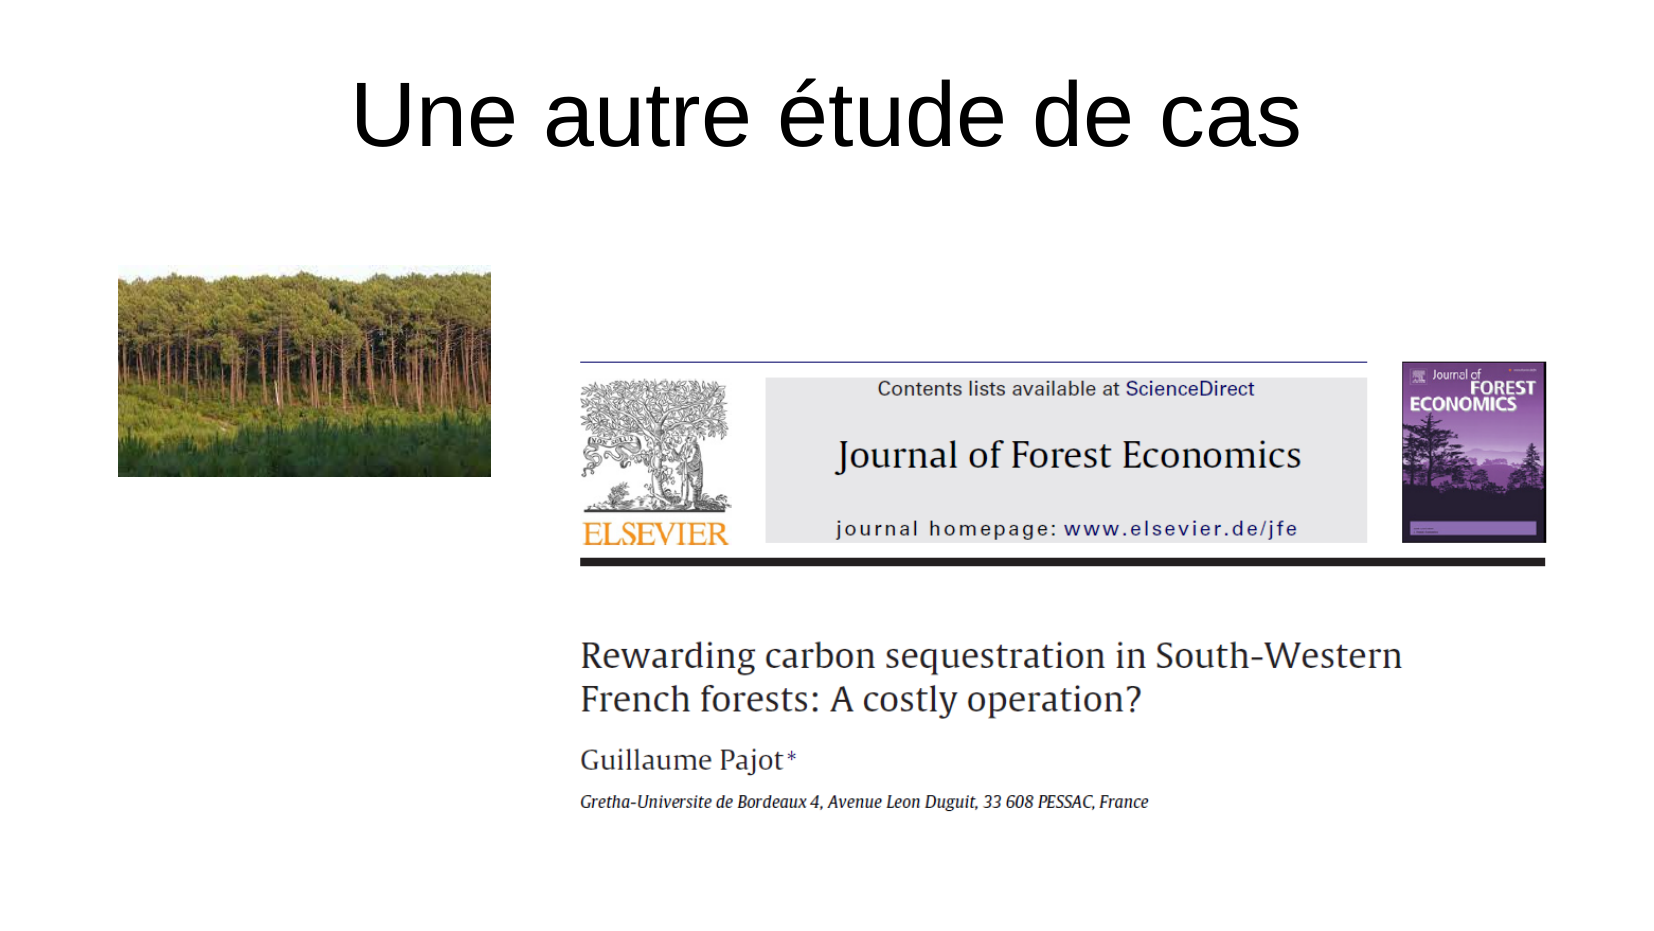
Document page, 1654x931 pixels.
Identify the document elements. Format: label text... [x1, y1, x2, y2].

picture [118, 265, 491, 477]
picture [558, 332, 1595, 827]
title Une autre étude de cas [82, 37, 1571, 193]
